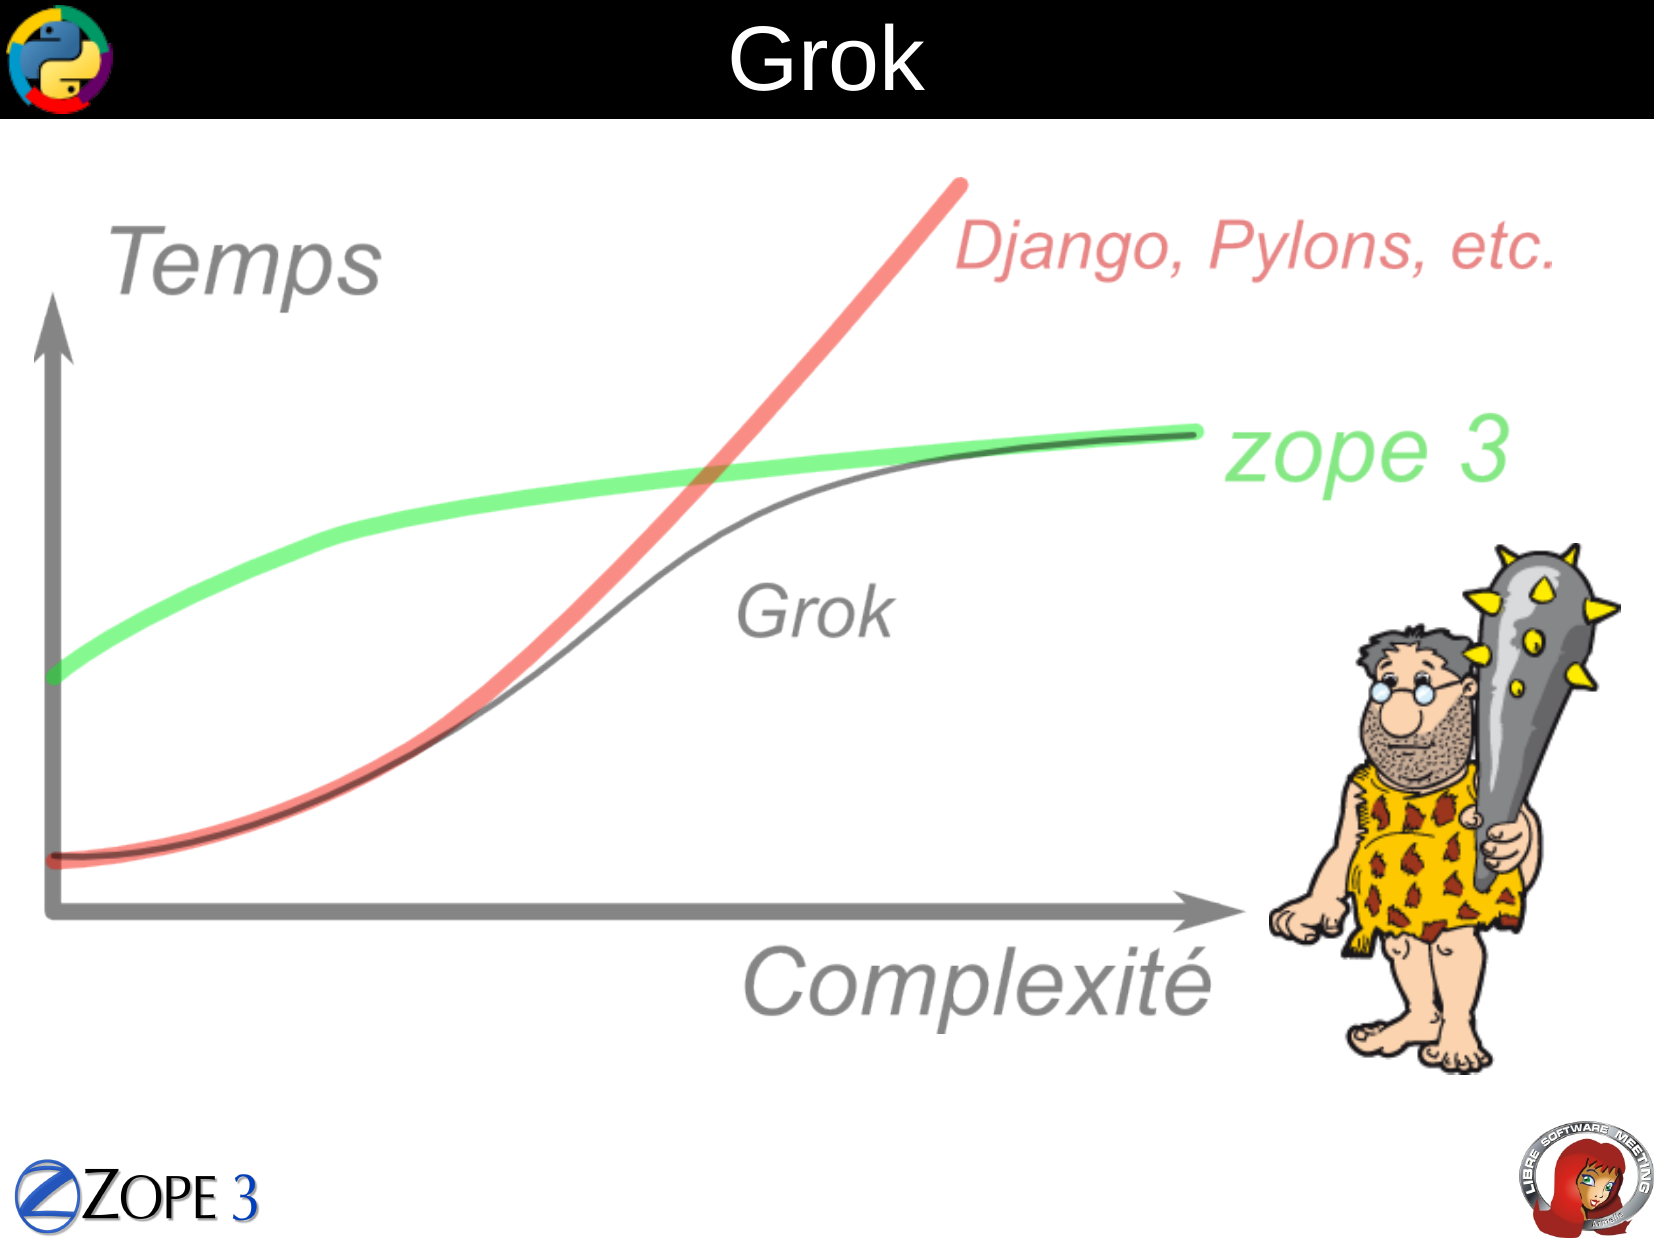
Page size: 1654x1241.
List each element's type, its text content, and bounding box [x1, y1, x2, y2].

picture [1519, 1121, 1654, 1238]
picture [0, 1144, 266, 1241]
title Grok [0, 7, 1654, 111]
picture [34, 177, 1621, 1075]
